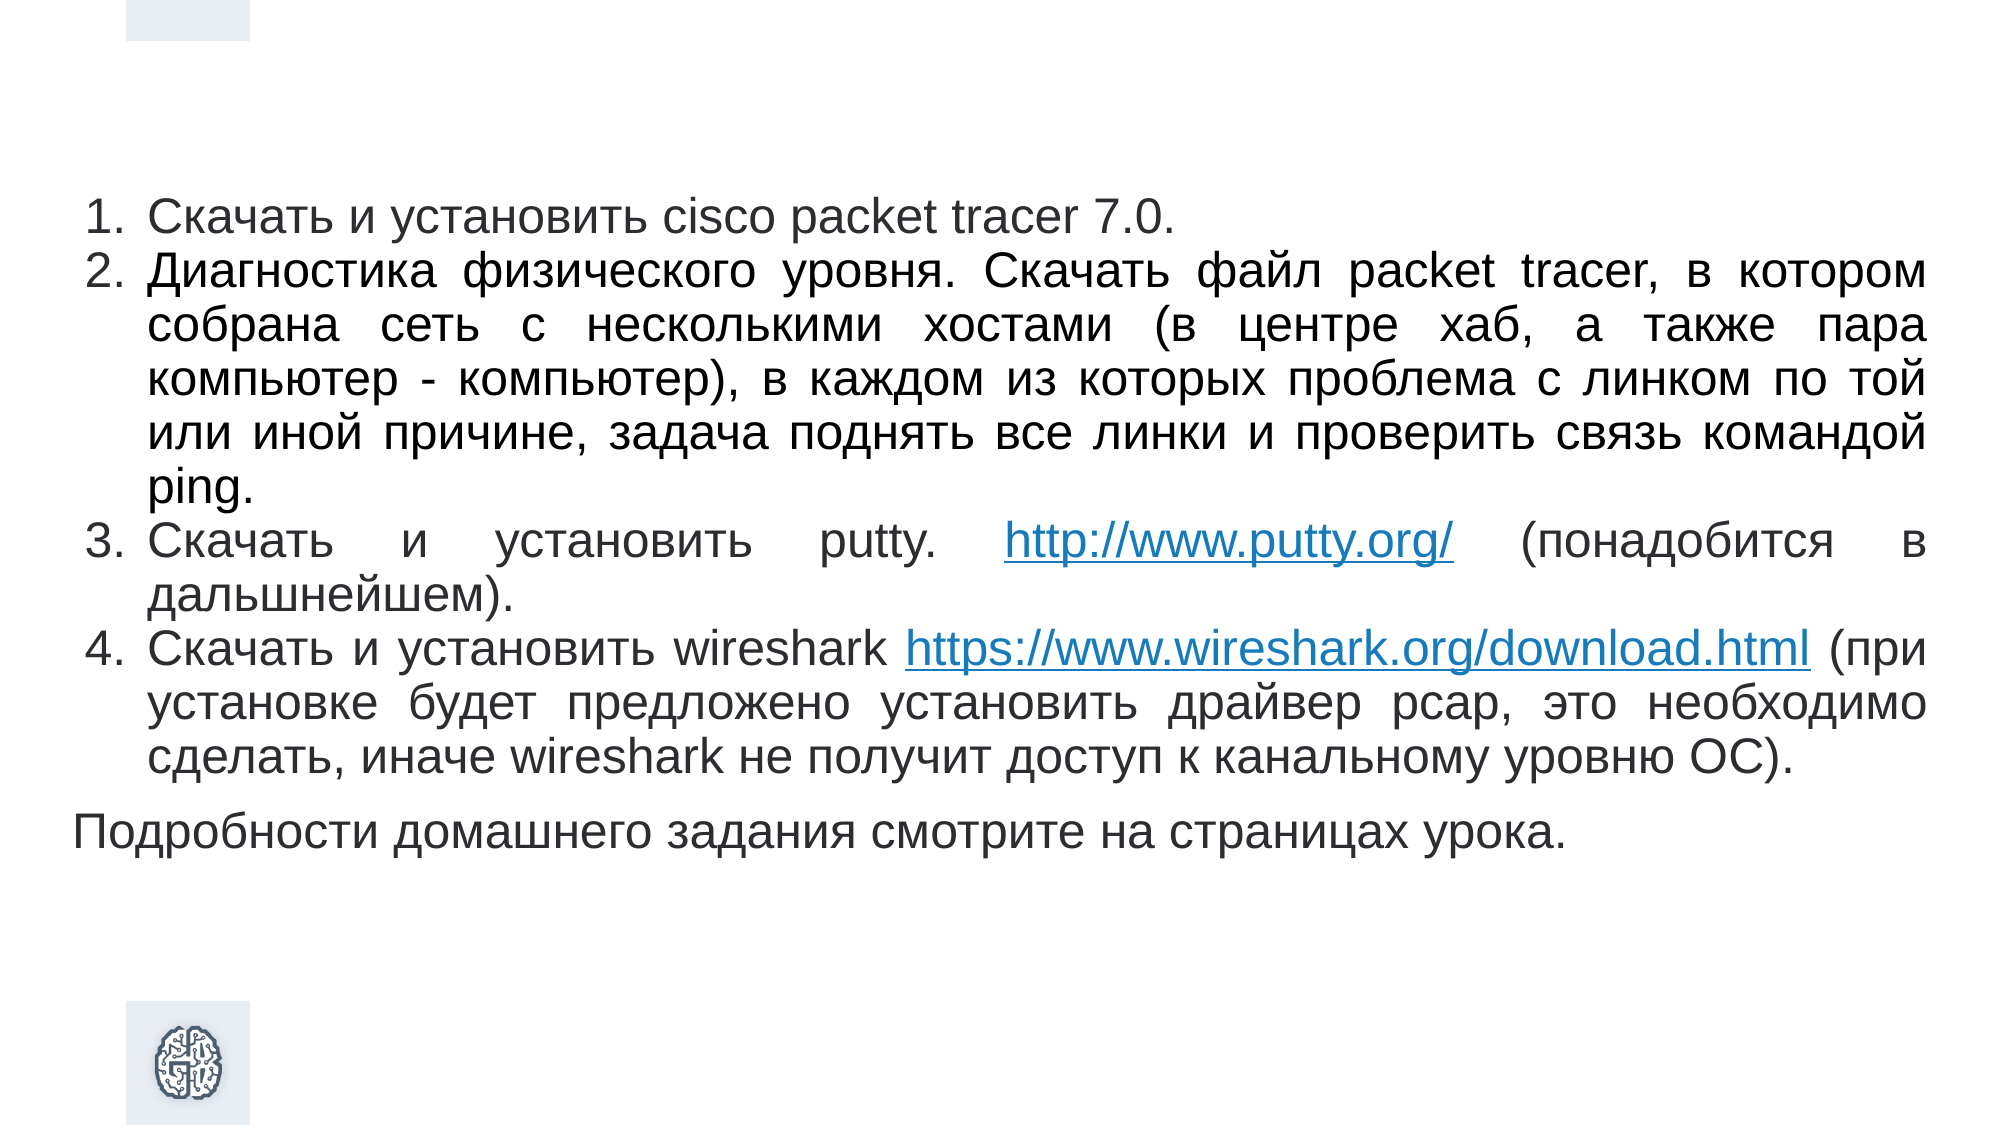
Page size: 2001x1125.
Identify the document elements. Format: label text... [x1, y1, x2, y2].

list Скачать и установить cisco packet tracer 7.0. Диагностика физического уровня. Скачать файл packet tracer, в котором собрана сеть с несколькими хостами (в центре хаб, а также пара компьютер - компьютер), в каждом из которых проблема с линком по той или иной причине, задача поднять все линки и проверить связь командой ping. Скачать и установить putty. http://www.putty.org/ (понадобится в дальшнейшем). Скачать и установить wireshark https://www.wireshark.org/download.html (при установке будет предложено установить драйвер pcap, это необходимо сделать, иначе wireshark не получит доступ к канальному уровню ОС). Подробности домашнего задания смотрите на страницах урока. [57, 12, 1943, 1113]
